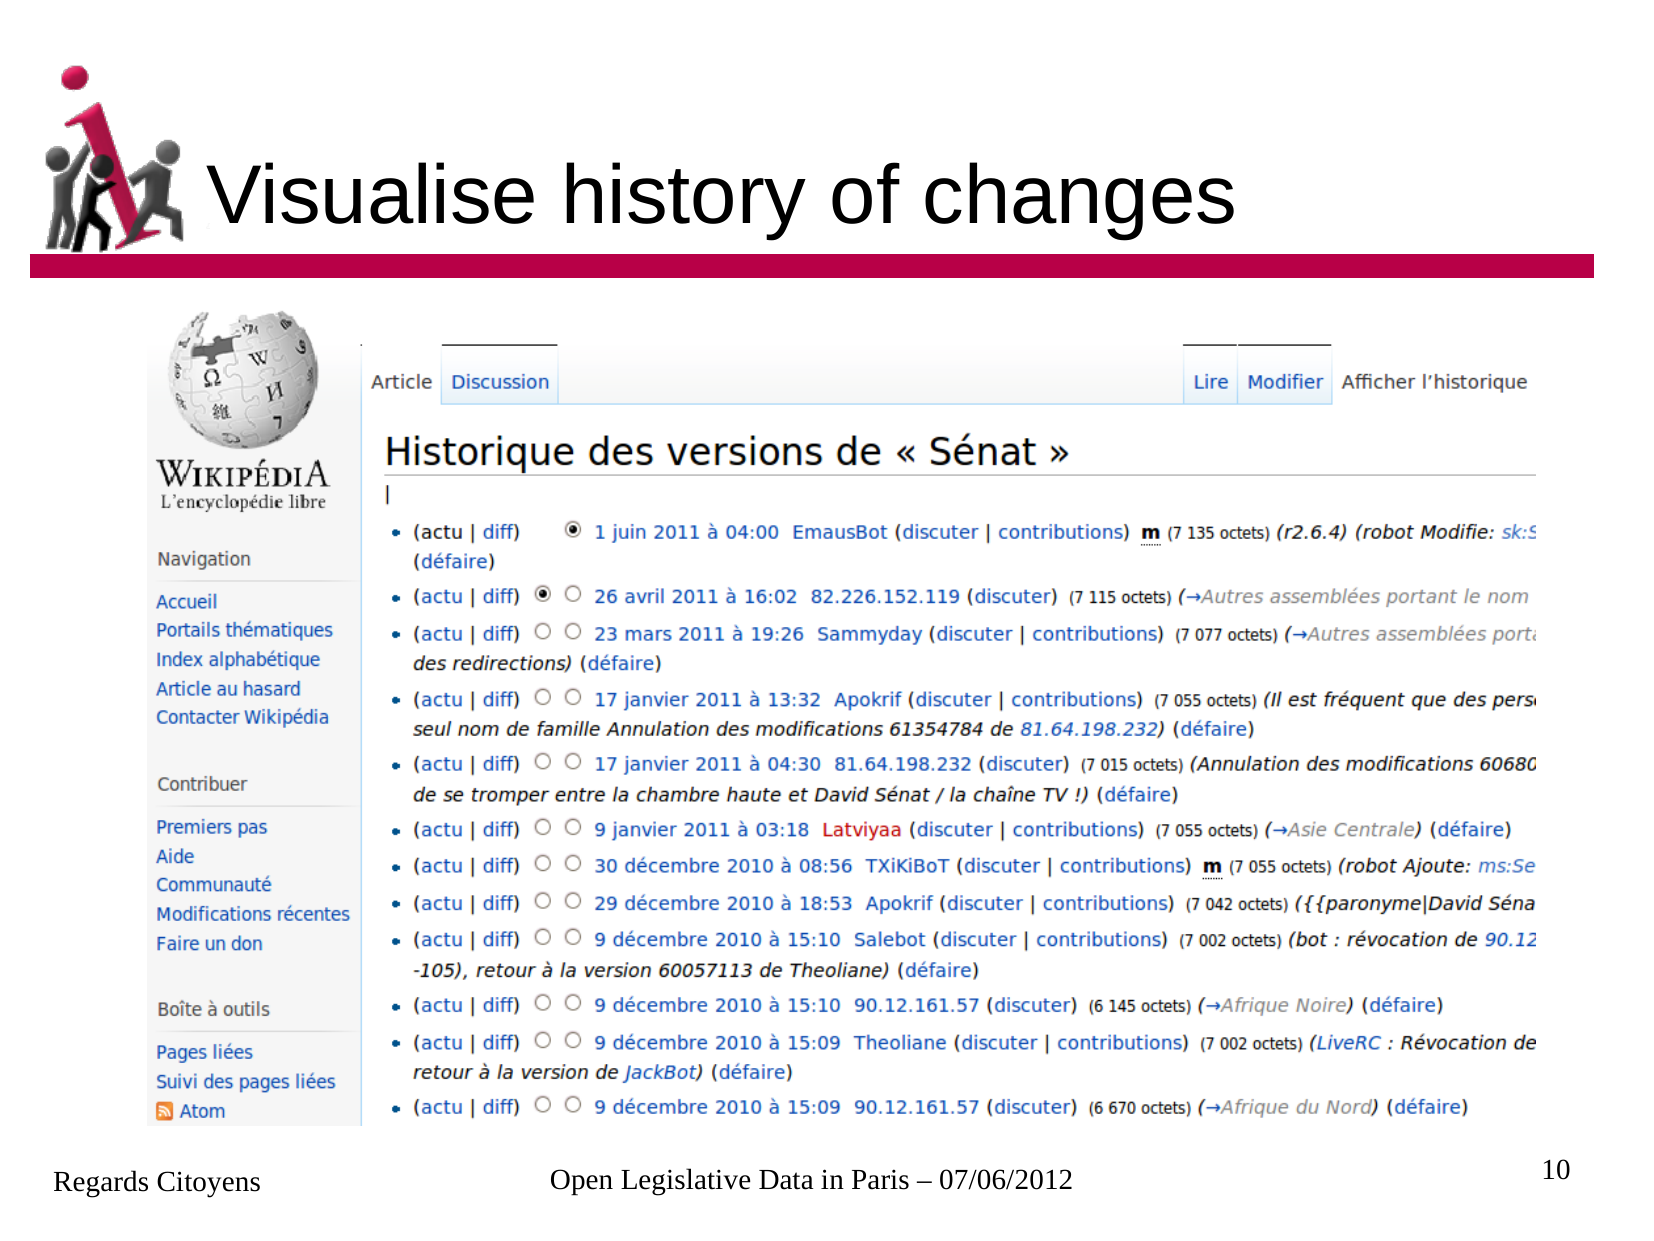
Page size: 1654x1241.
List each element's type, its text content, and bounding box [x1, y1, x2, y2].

picture [147, 295, 1536, 1126]
title Visualise history of changes [206, 98, 1654, 291]
picture [29, 61, 210, 254]
